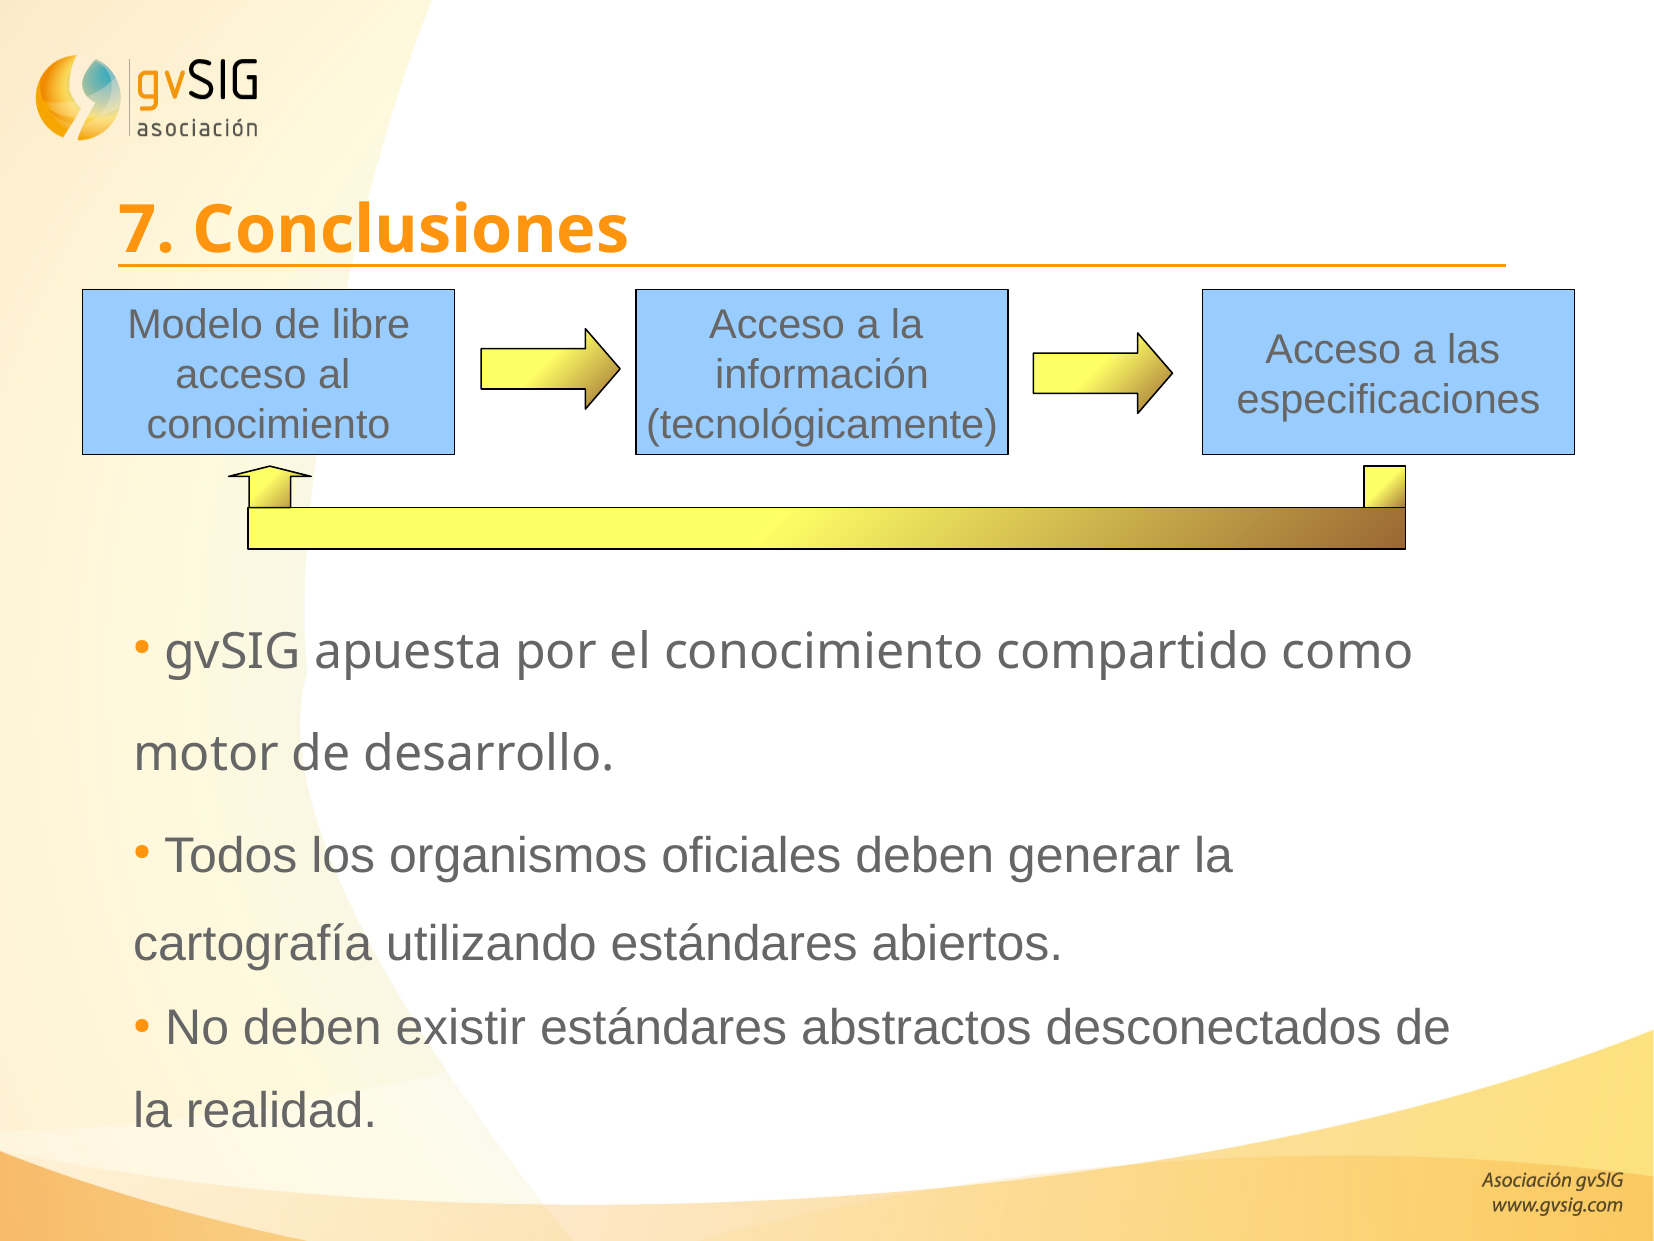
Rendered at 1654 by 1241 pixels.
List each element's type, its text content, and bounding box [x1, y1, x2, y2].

text_box [1033, 332, 1173, 414]
picture [0, 0, 1654, 1241]
text_box [228, 466, 1406, 549]
text_box [481, 328, 621, 410]
text_box Modelo de libre acceso al conocimiento [82, 289, 455, 455]
text_box gvSIG apuesta por el conocimiento compartido como motor de desarrollo. Todos los organismos oficiales deben generar la cartografía utilizando estándares abiertos. No deben existir estándares abstractos desconectados de la realidad. [118, 573, 1477, 1072]
title 7. Conclusiones [118, 177, 1607, 276]
text_box Acceso a la información (tecnológicamente) [636, 289, 1009, 455]
text_box Acceso a las especificaciones [1202, 289, 1575, 455]
